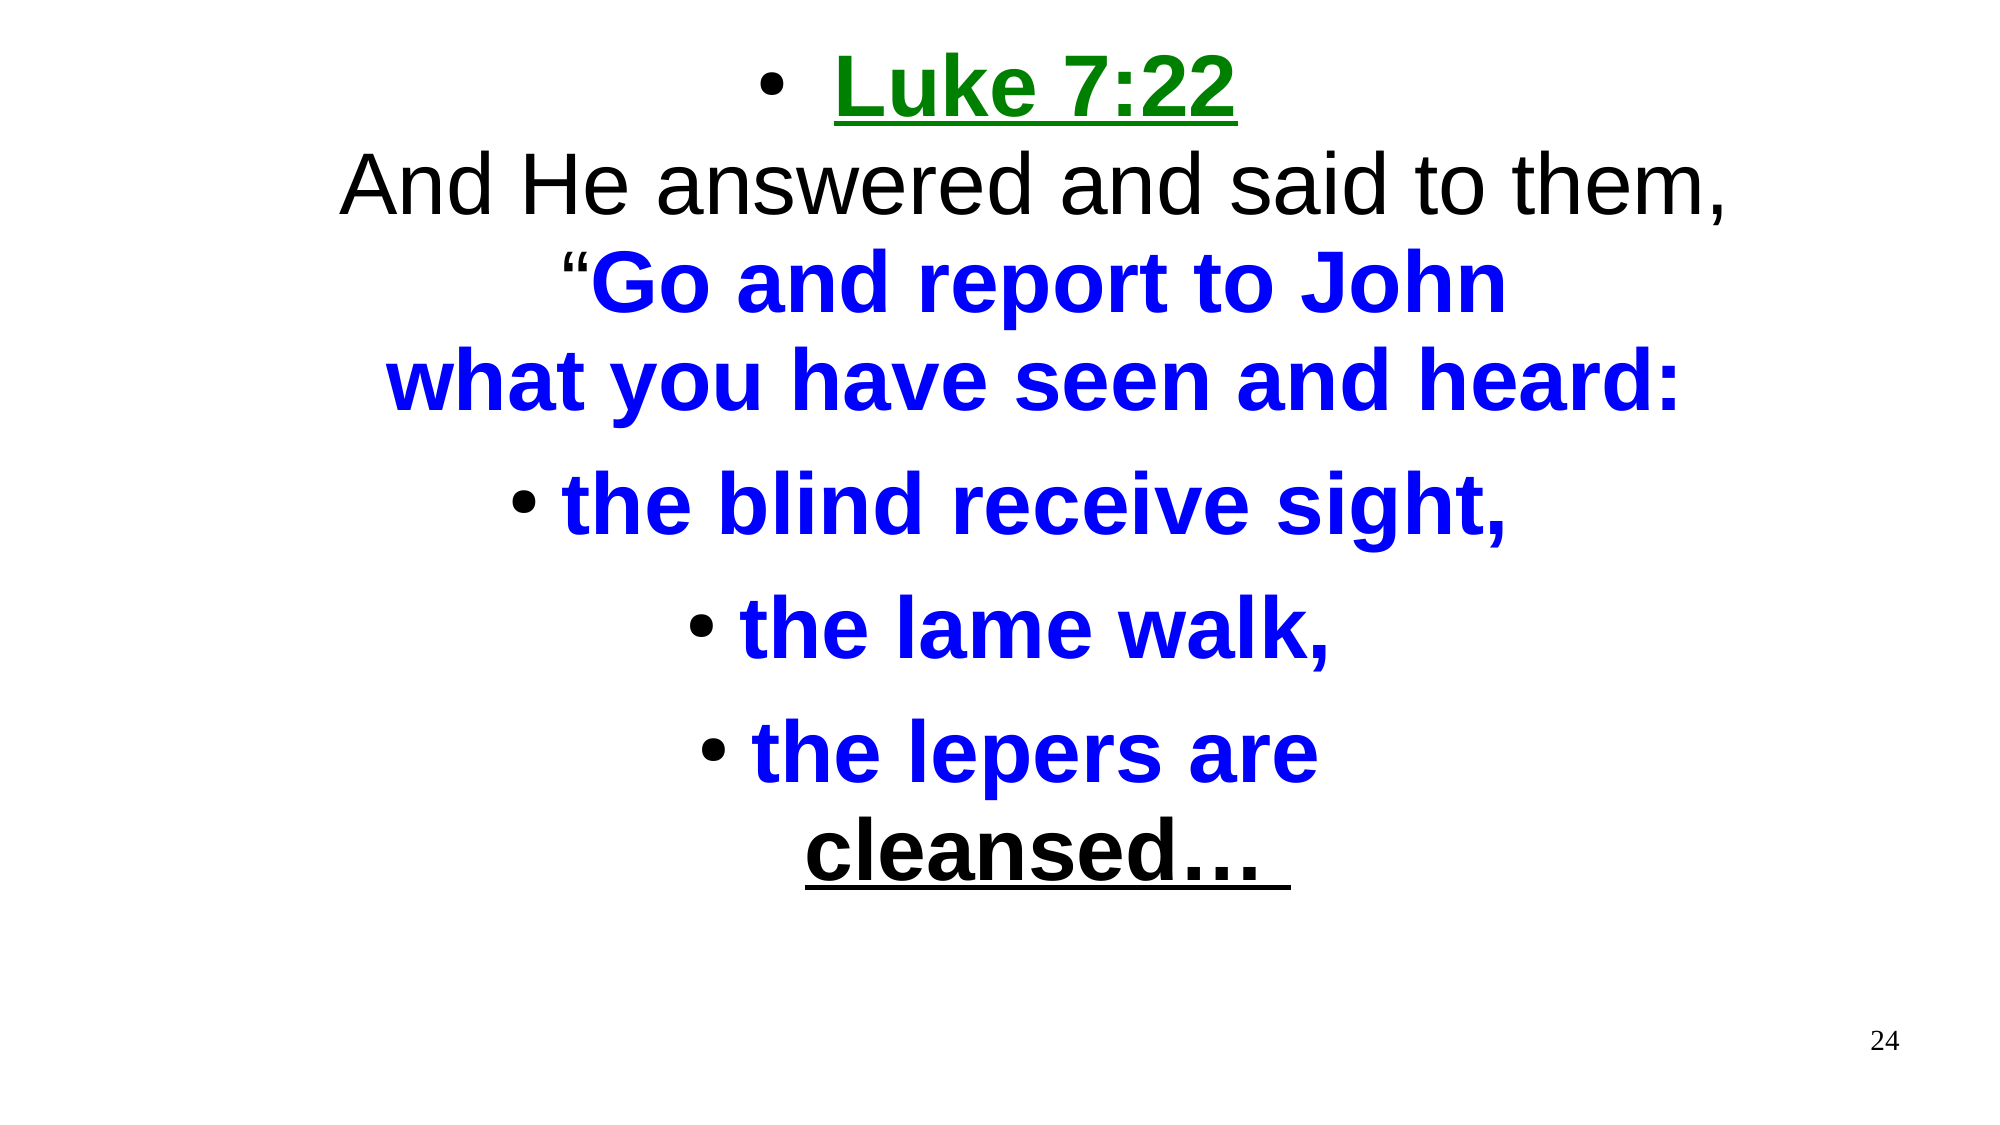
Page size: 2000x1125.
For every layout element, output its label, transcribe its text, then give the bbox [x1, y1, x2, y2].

list Luke 7:22 And He answered and said to them, “Go and report to John what you have seen and heard: the blind receive sight, the lame walk, the lepers are cleansed… [37, 37, 1988, 1088]
